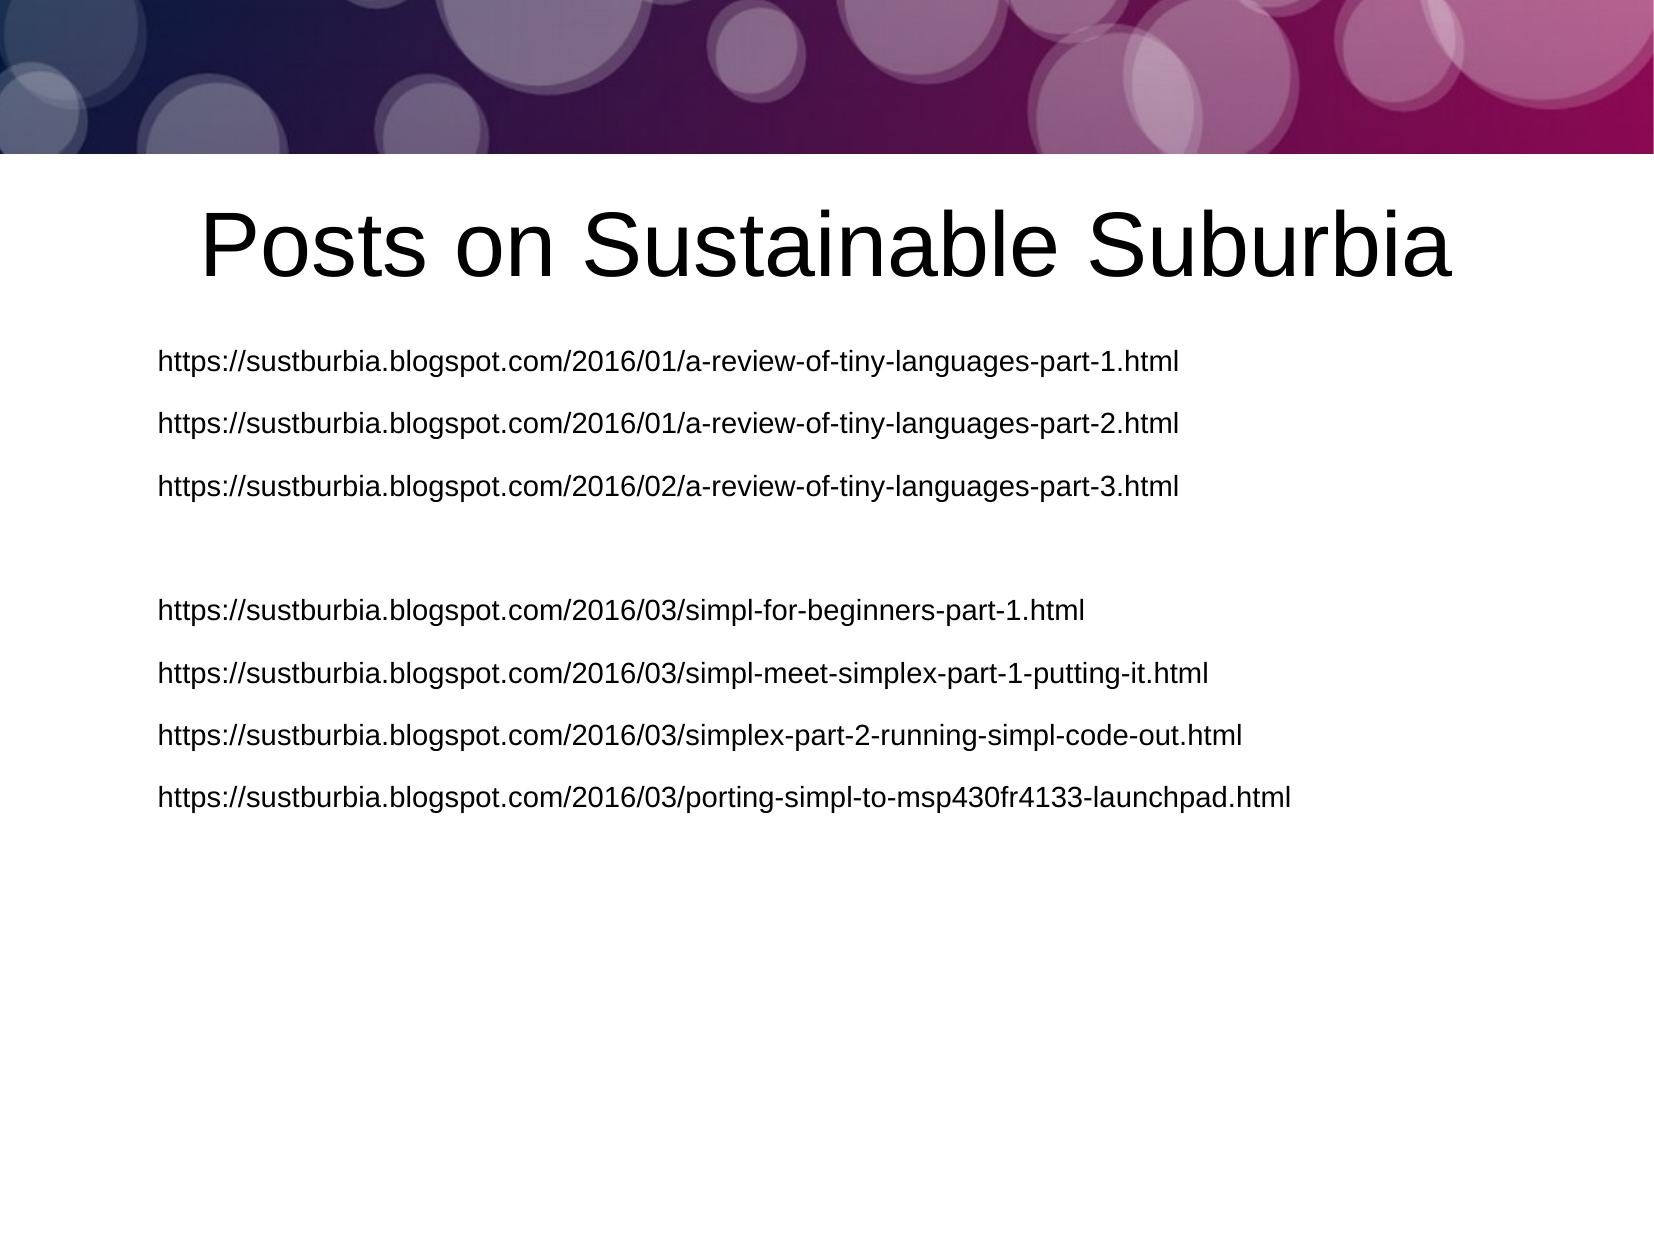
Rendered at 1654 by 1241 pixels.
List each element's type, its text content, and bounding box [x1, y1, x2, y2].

picture [0, 0, 1654, 154]
title Posts on Sustainable Suburbia [82, 159, 1571, 331]
list https://sustburbia.blogspot.com/2016/01/a-review-of-tiny-languages-part-1.html https://sustburbia.blogspot.com/2016/01/a-review-of-tiny-languages-part-2.html https://sustburbia.blogspot.com/2016/02/a-review-of-tiny-languages-part-3.html https://sustburbia.blogspot.com/2016/03/simpl-for-beginners-part-1.html https://sustburbia.blogspot.com/2016/03/simpl-meet-simplex-part-1-putting-it.html https://sustburbia.blogspot.com/2016/03/simplex-part-2-running-simpl-code-out.html https://sustburbia.blogspot.com/2016/03/porting-simpl-to-msp430fr4133-launchpad.html [86, 345, 1576, 976]
